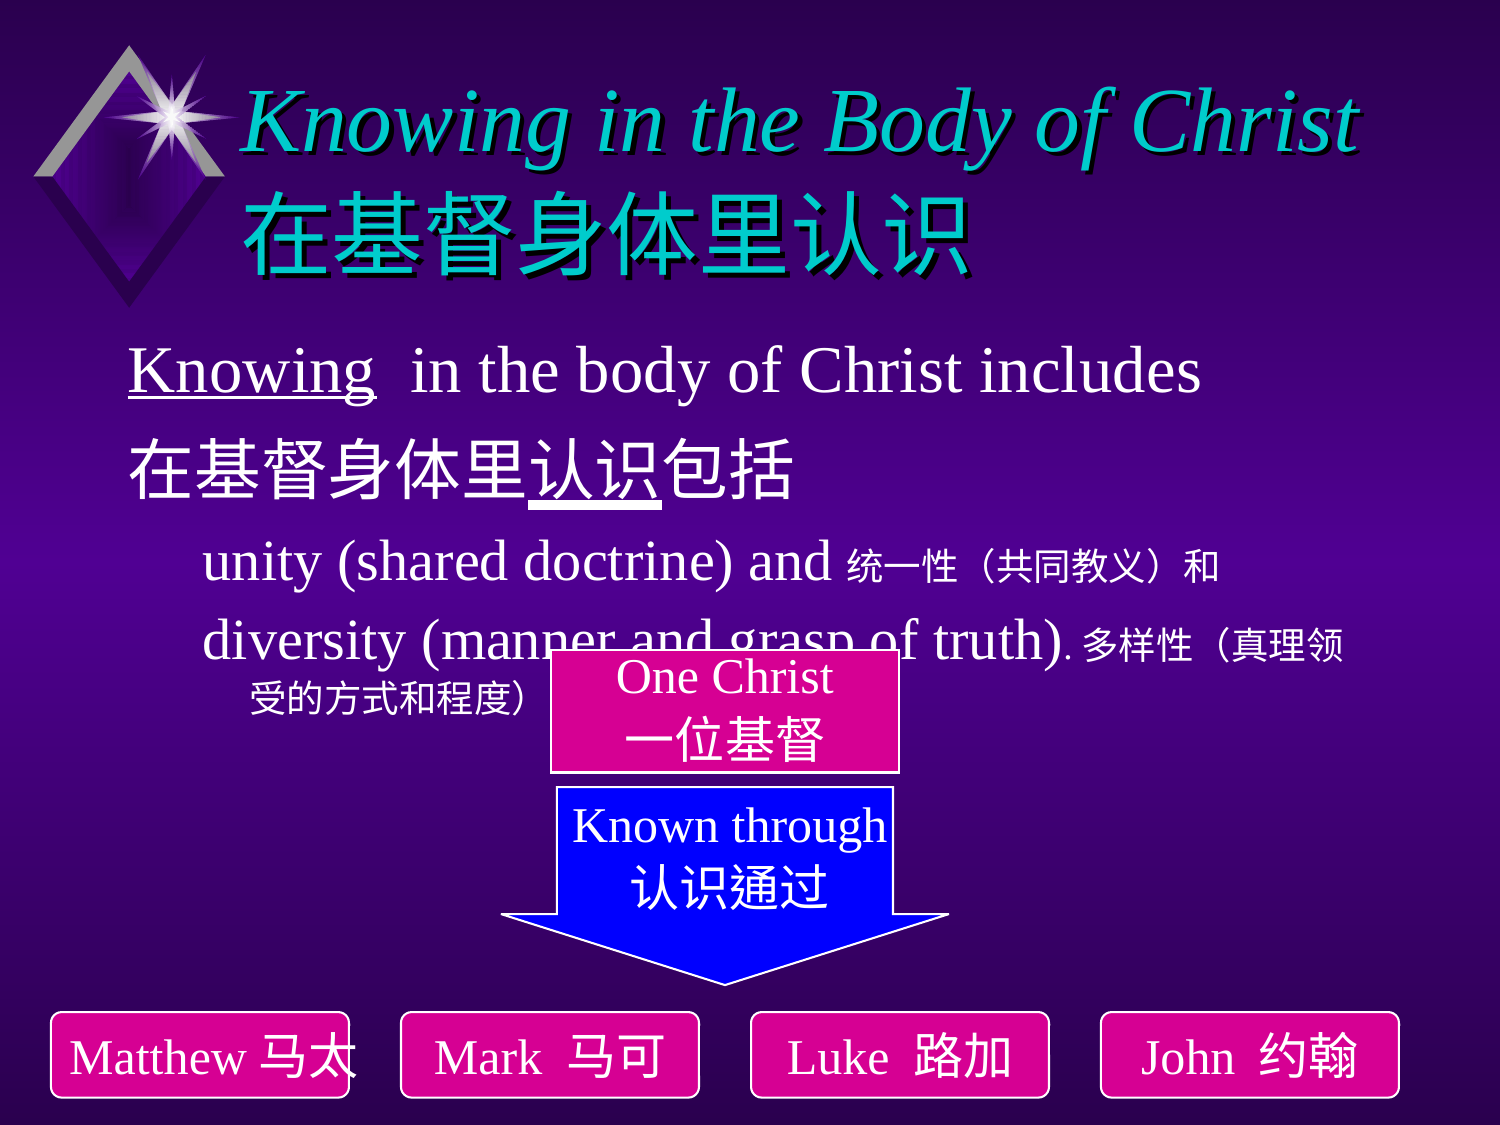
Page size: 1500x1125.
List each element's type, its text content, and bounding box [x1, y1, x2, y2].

text_box Mark 马可 [400, 1012, 699, 1098]
text_box Matthew马太 [337, 1049, 349, 1070]
text_box Known through 认识通过 [500, 787, 949, 986]
text_box Luke 路加 [751, 1012, 1049, 1098]
title Knowing in the Body of Christ 在基督身体里认识 [224, 59, 1388, 306]
text_box John 约翰 [1100, 1012, 1399, 1098]
text_box Matthew马太 [50, 1012, 349, 1098]
text_box One Christ 一位基督 [550, 649, 899, 773]
list Knowing in the body of Christ includes 在基督身体里认识包括 unity (shared doctrine) and统一性（共同教义）和 diversity (manner and grasp of truth).多样性（真理领受的方式和程度） [112, 324, 1388, 1001]
